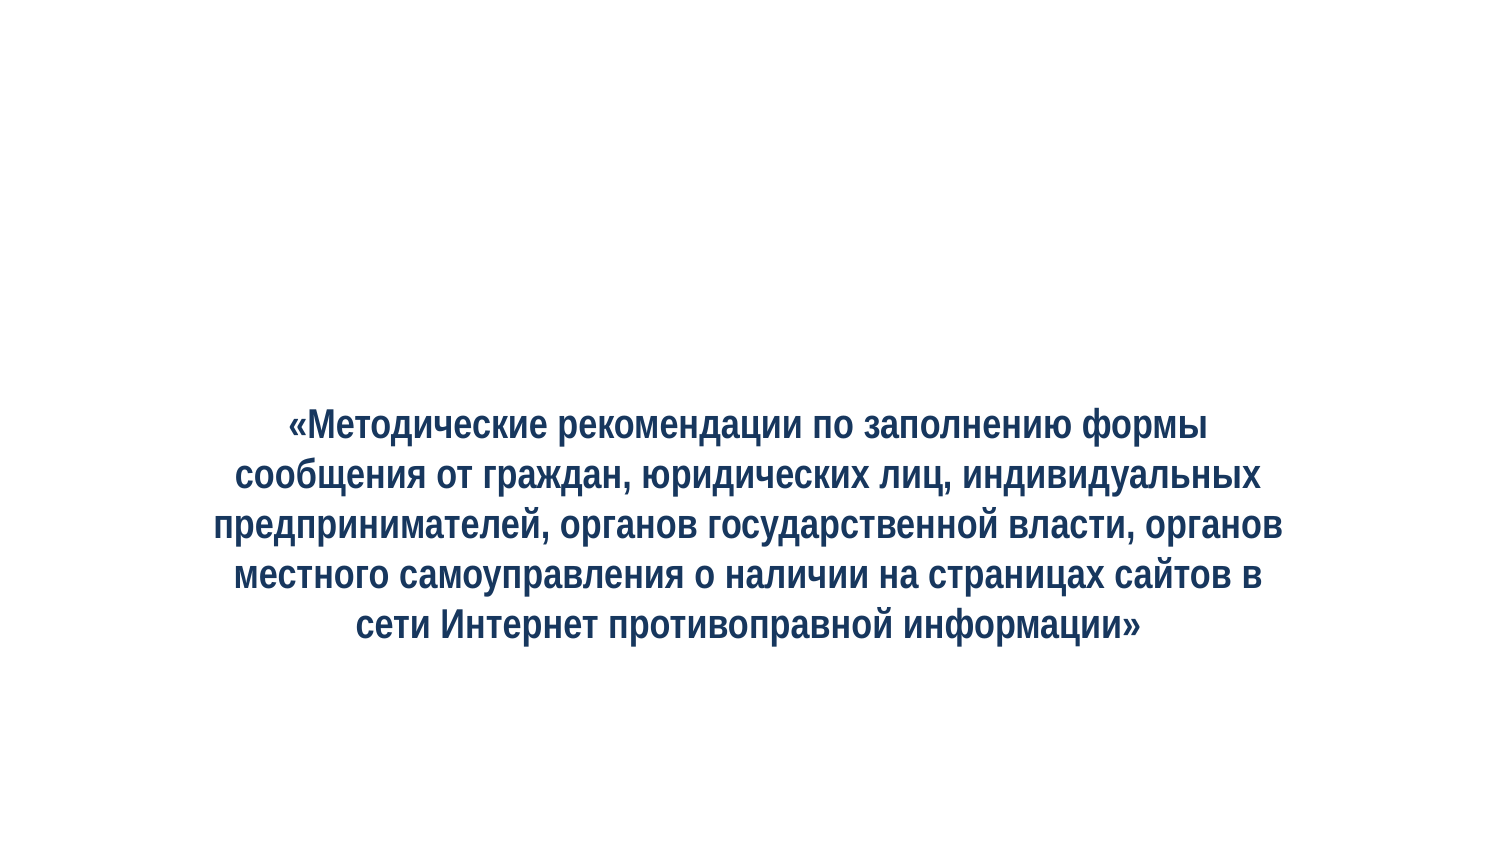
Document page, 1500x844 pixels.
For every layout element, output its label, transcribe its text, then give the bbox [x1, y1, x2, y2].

text_box «Методические рекомендации по заполнению формы сообщения от граждан, юридических лиц, индивидуальных предпринимателей, органов государственной власти, органов местного самоуправления о наличии на страницах сайтов в сети Интернет противоправной информации» [177, 389, 1319, 655]
